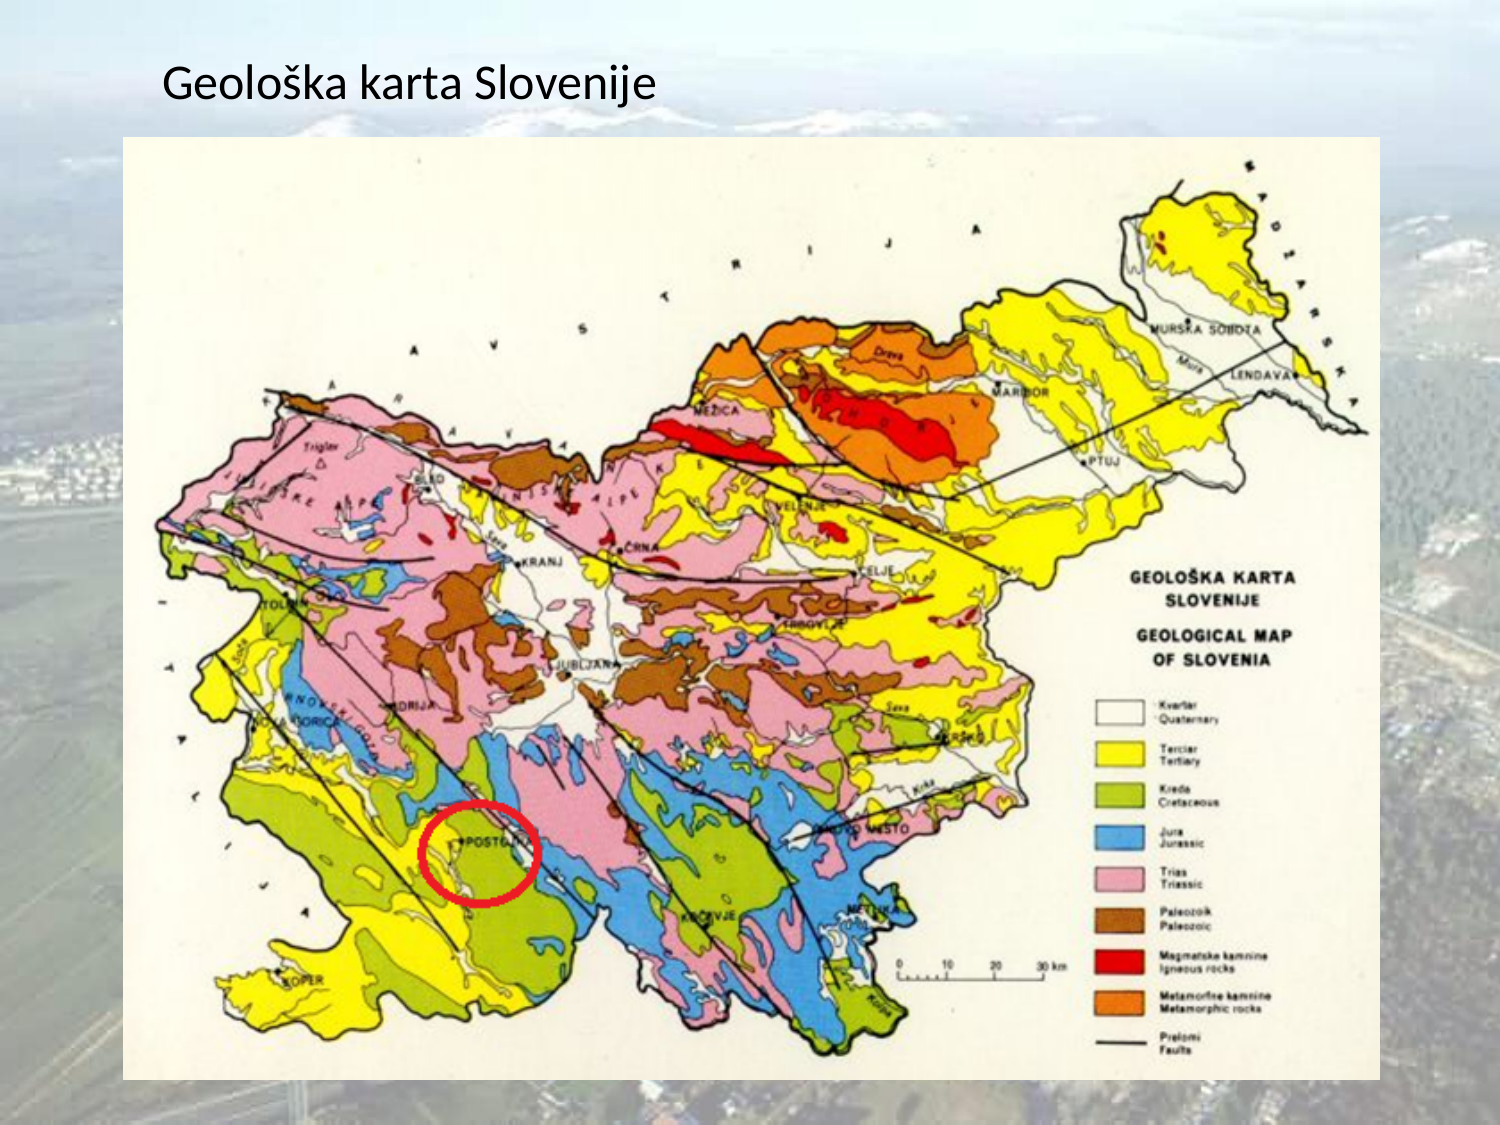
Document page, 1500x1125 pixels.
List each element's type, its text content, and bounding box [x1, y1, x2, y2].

text_box Geološka karta Slovenije [147, 42, 869, 118]
picture [0, 0, 1500, 1125]
